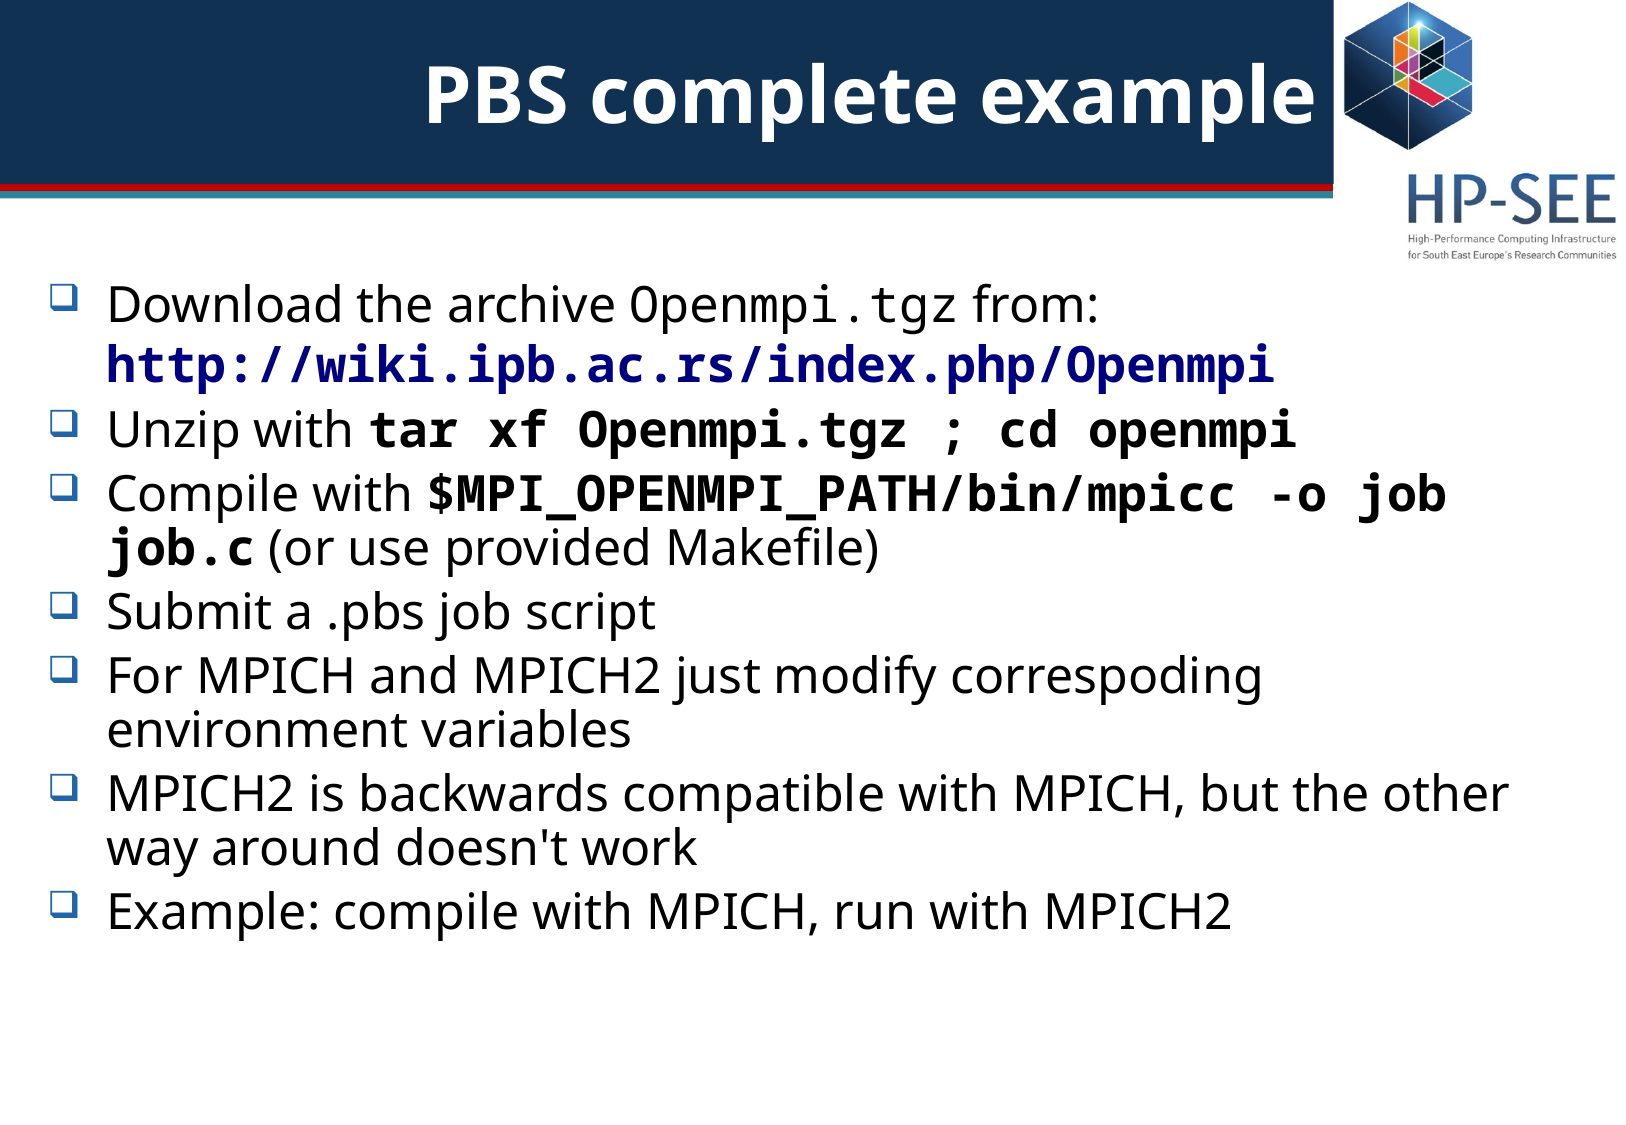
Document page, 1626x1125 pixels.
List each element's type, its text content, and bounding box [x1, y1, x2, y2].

list Download the archive Openmpi.tgz from:http://wiki.ipb.ac.rs/index.php/Openmpi Unzip with tar xf Openmpi.tgz ; cd openmpi Compile with $MPI_OPENMPI_PATH/bin/mpicc -o job job.c (or use provided Makefile) Submit a .pbs job script For MPICH and MPICH2 just modify correspoding environment variables MPICH2 is backwards compatible with MPICH, but the other way around doesn't work Example: compile with MPICH, run with MPICH2 [31, 271, 1593, 1079]
picture [1333, 0, 1625, 263]
title PBS complete example [0, 0, 1334, 184]
